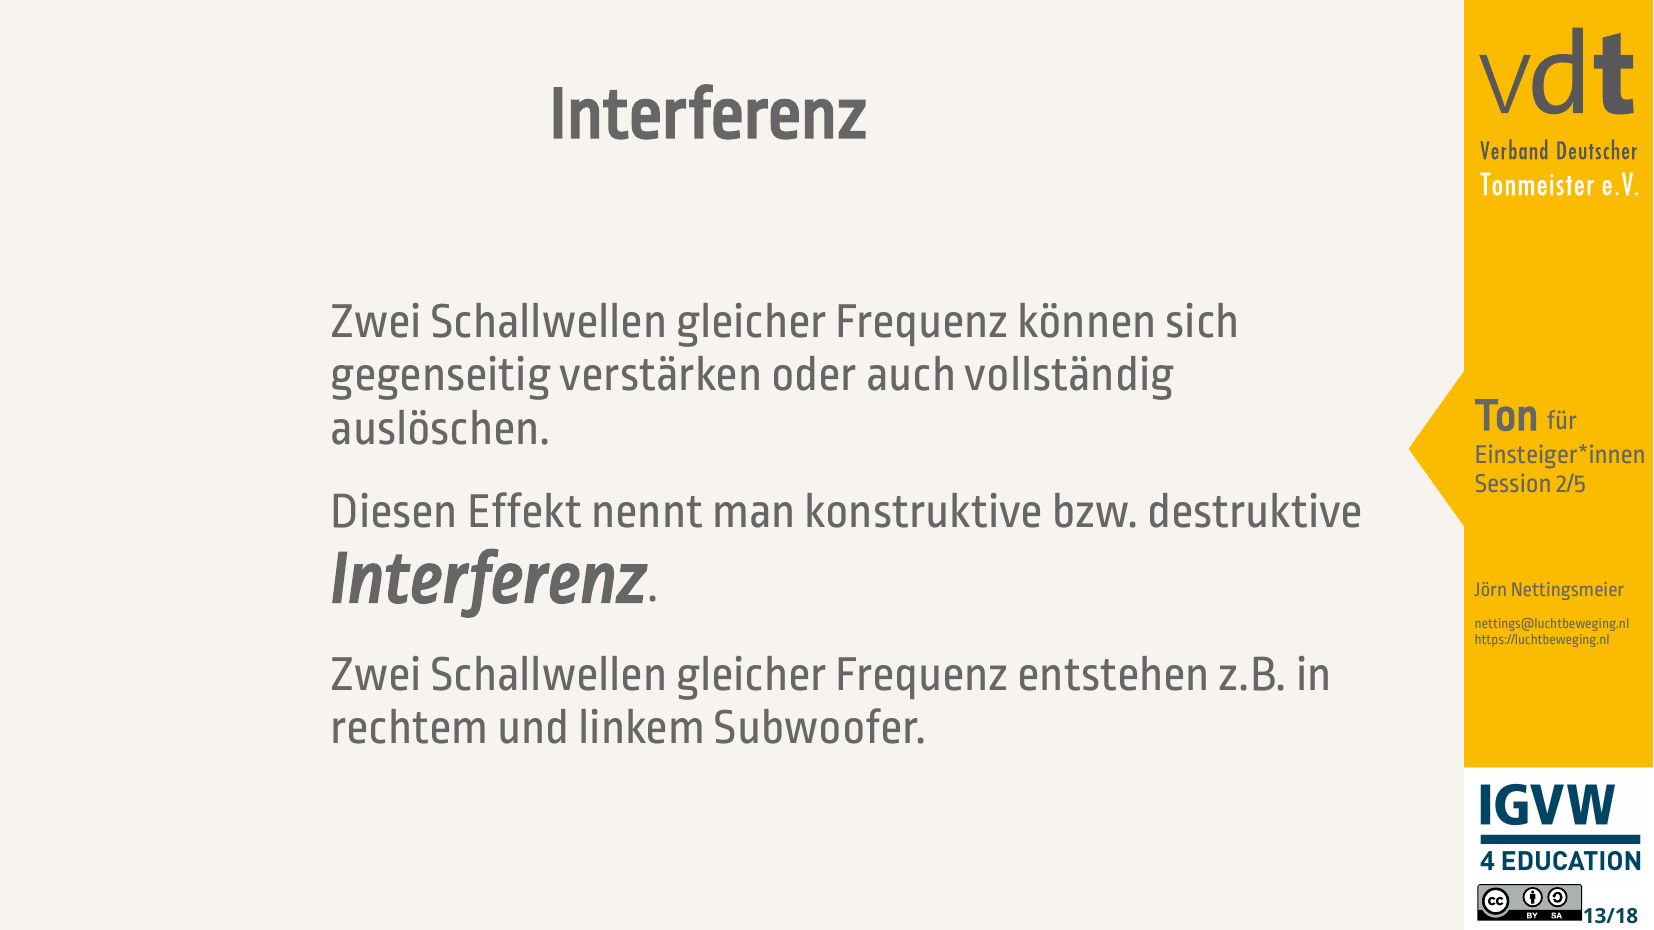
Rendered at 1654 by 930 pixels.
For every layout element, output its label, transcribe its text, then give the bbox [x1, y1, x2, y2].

title Interferenz [82, 37, 1335, 193]
picture [1477, 780, 1646, 882]
list Zwei Schallwellen gleicher Frequenz können sich gegenseitig verstärken oder auch vollständig auslöschen. Diesen Effekt nennt man konstruktive bzw. destruktive Interferenz. Zwei Schallwellen gleicher Frequenz entstehen z.B. in rechtem und linkem Subwoofer. [259, 295, 1394, 905]
